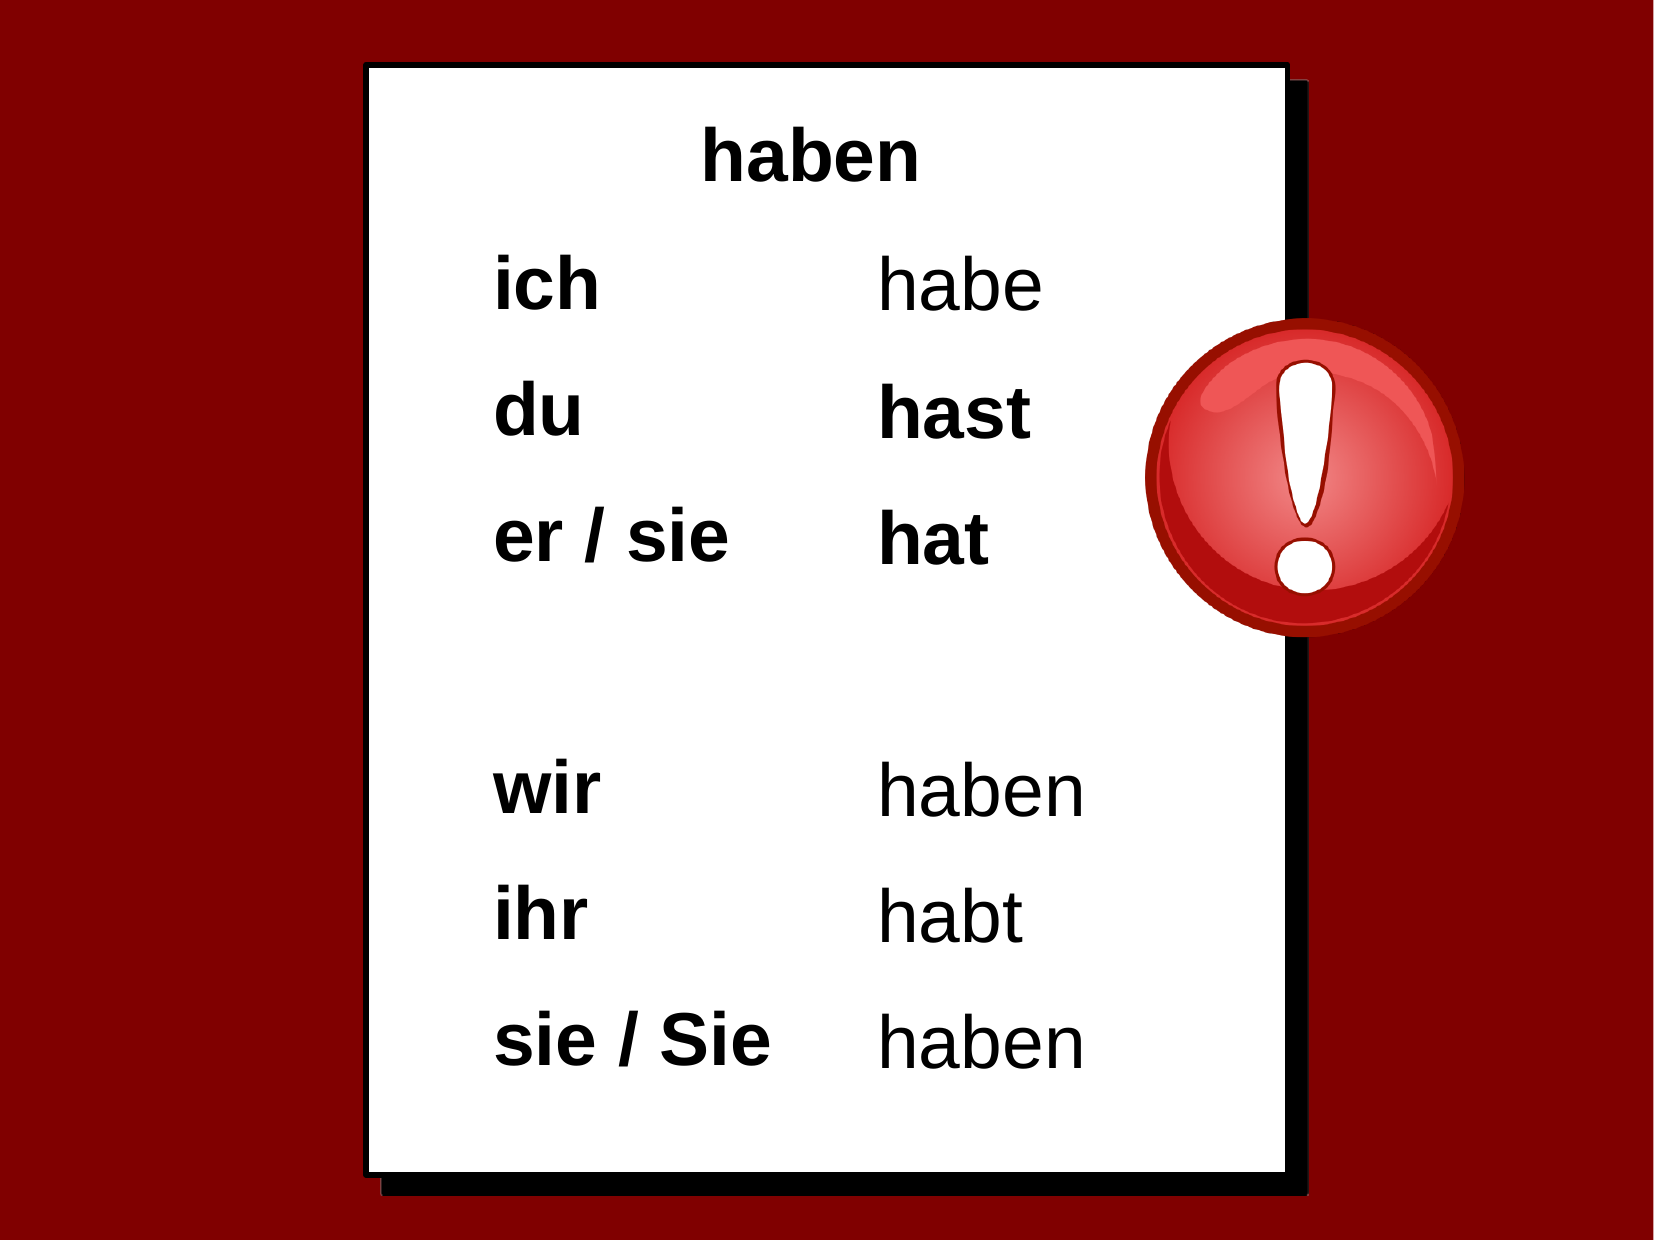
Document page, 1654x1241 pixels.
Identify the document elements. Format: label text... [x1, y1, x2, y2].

text_box habe hast hat haben habt haben [862, 236, 1229, 1127]
text_box [366, 64, 1288, 1175]
picture [1145, 318, 1465, 639]
text_box haben ich du er / sie wir ihr sie / Sie [478, 107, 1306, 1129]
